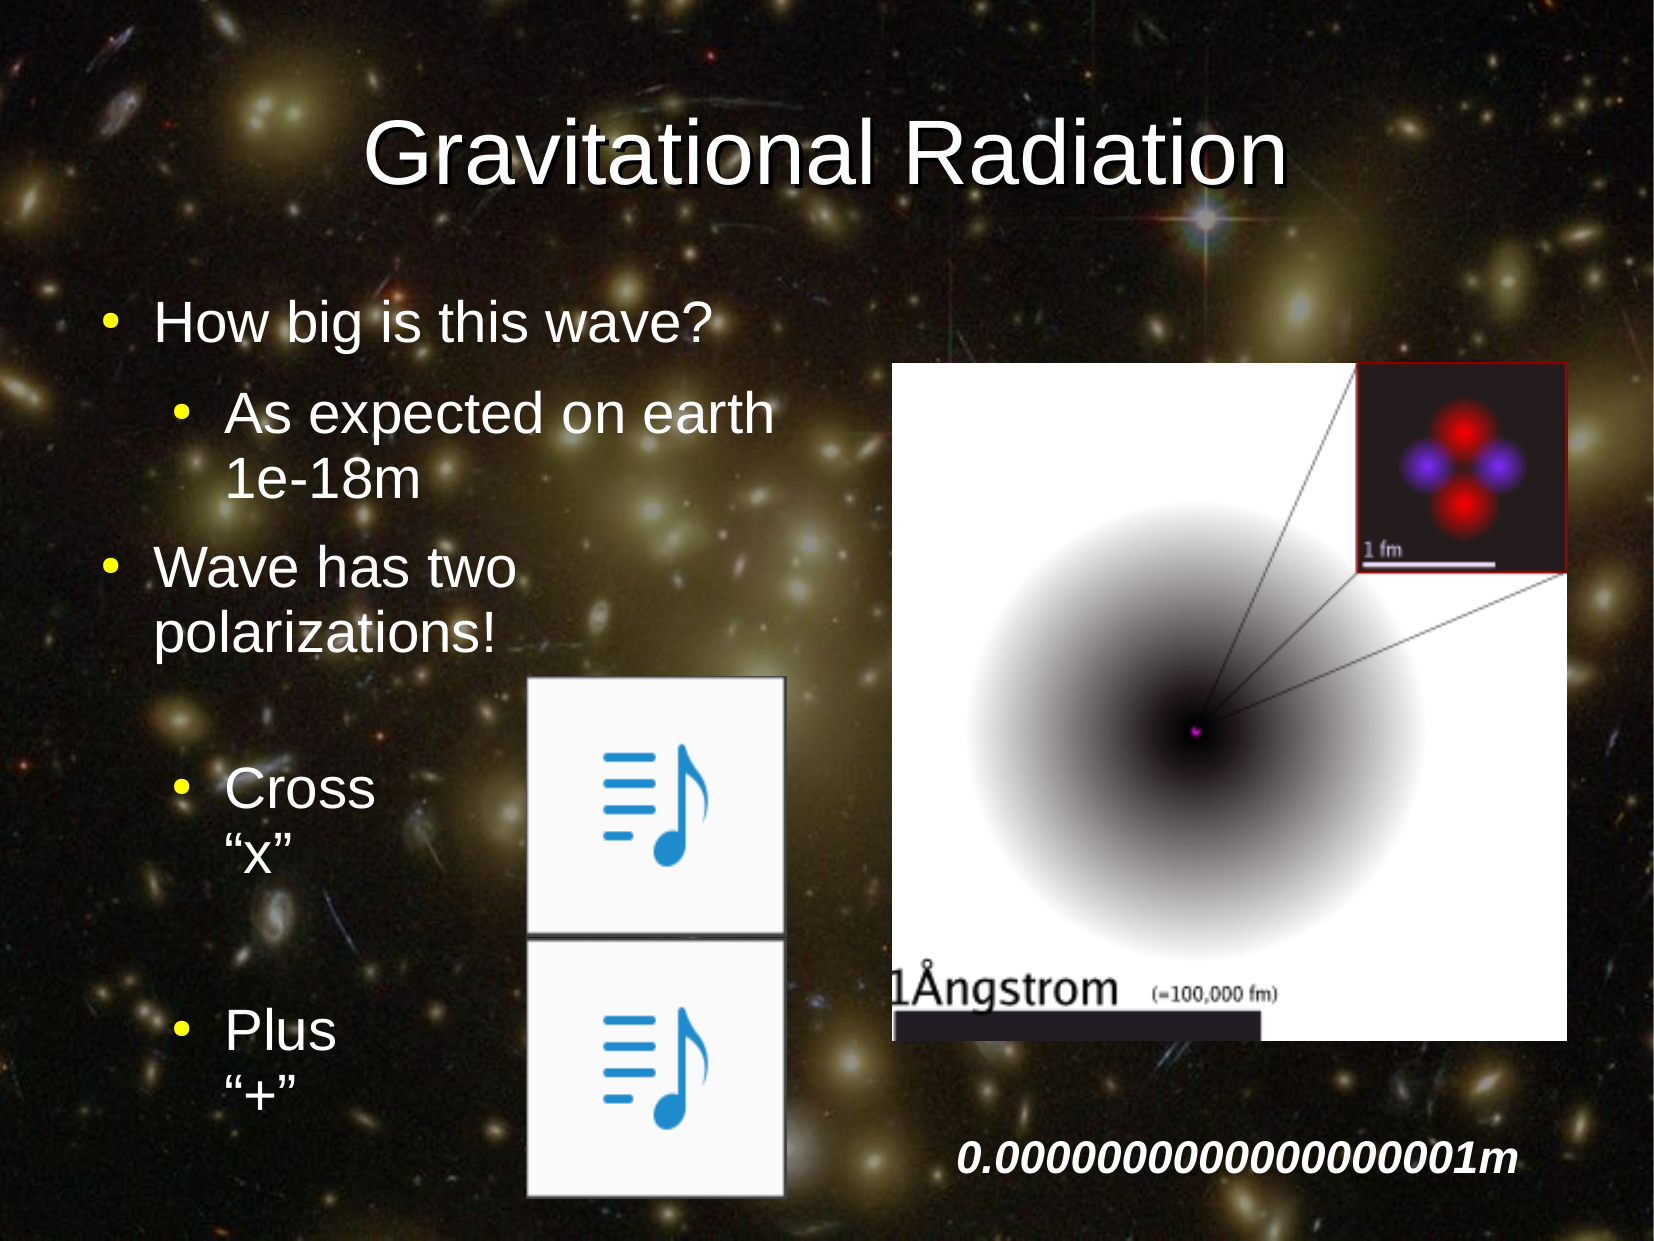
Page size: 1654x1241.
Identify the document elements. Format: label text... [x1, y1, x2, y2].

text_box 0.0000000000000000001m [941, 1125, 1542, 1192]
text_box [525, 675, 788, 1201]
title Gravitational Radiation [82, 49, 1571, 257]
list How big is this wave? As expected on earth 1e-18m Wave has two polarizations! Cross “x” Plus “+” [82, 290, 809, 1128]
picture [0, 0, 1654, 1241]
